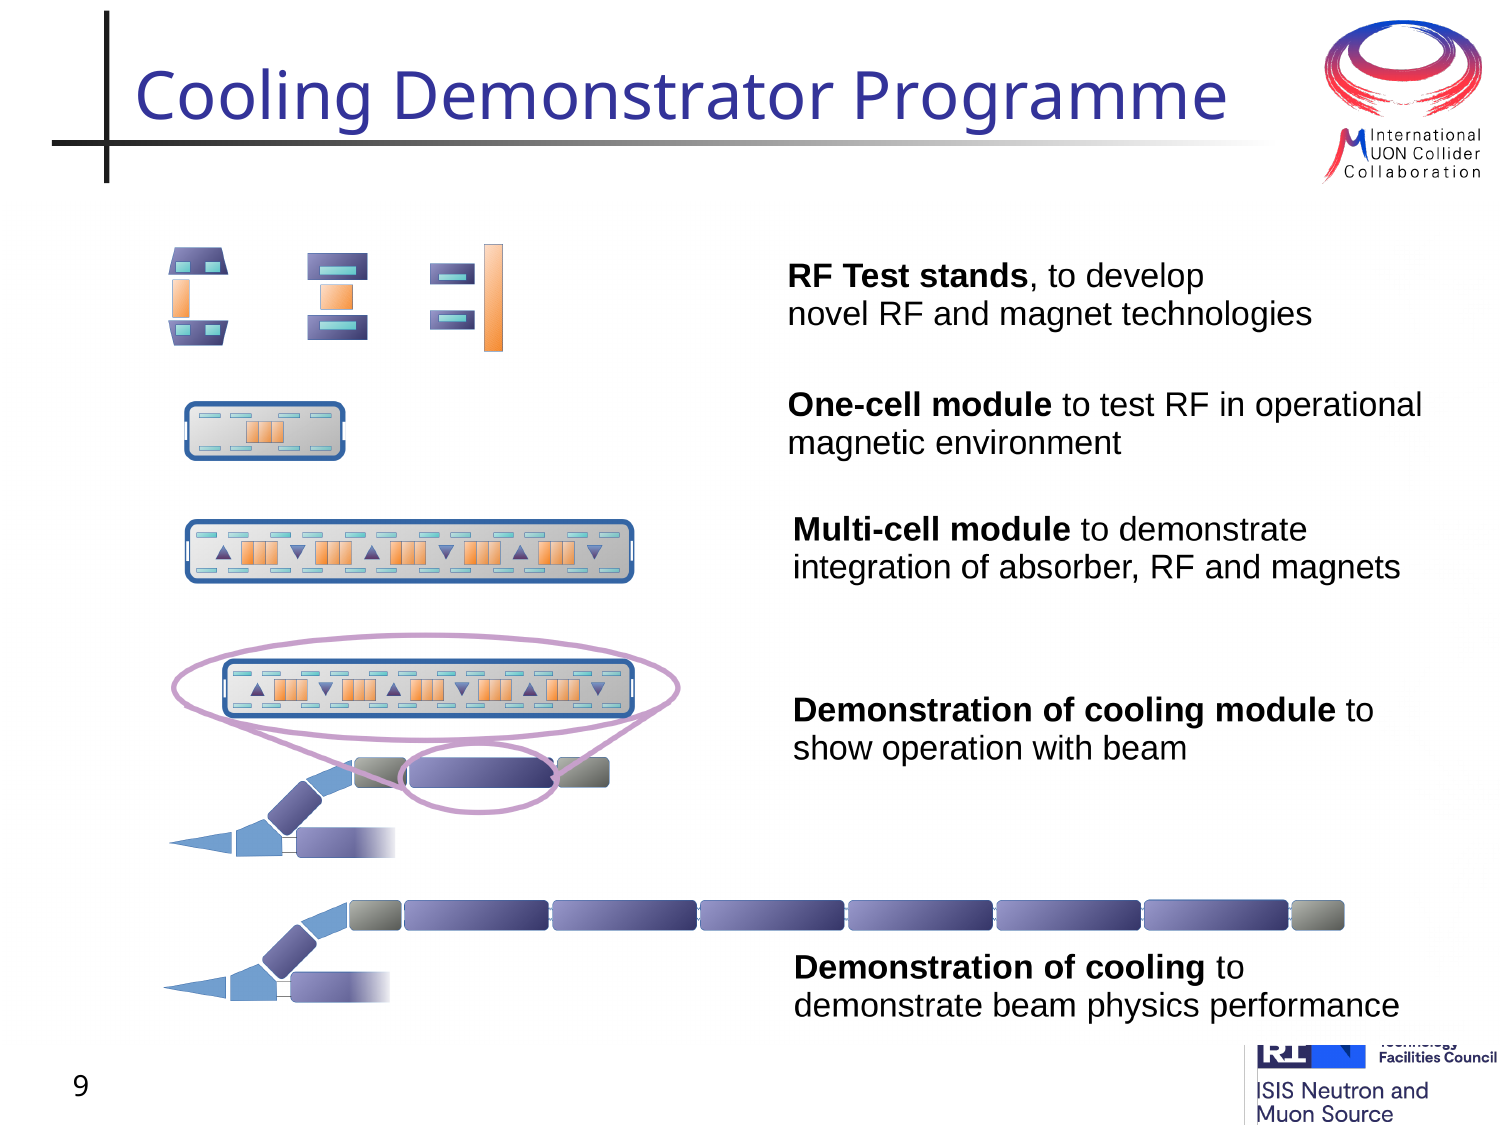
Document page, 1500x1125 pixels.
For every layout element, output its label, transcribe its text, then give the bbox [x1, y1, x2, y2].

picture [0, 201, 1500, 1125]
picture [1441, 20, 1482, 184]
title Cooling Demonstrator Programme [134, 0, 1441, 188]
